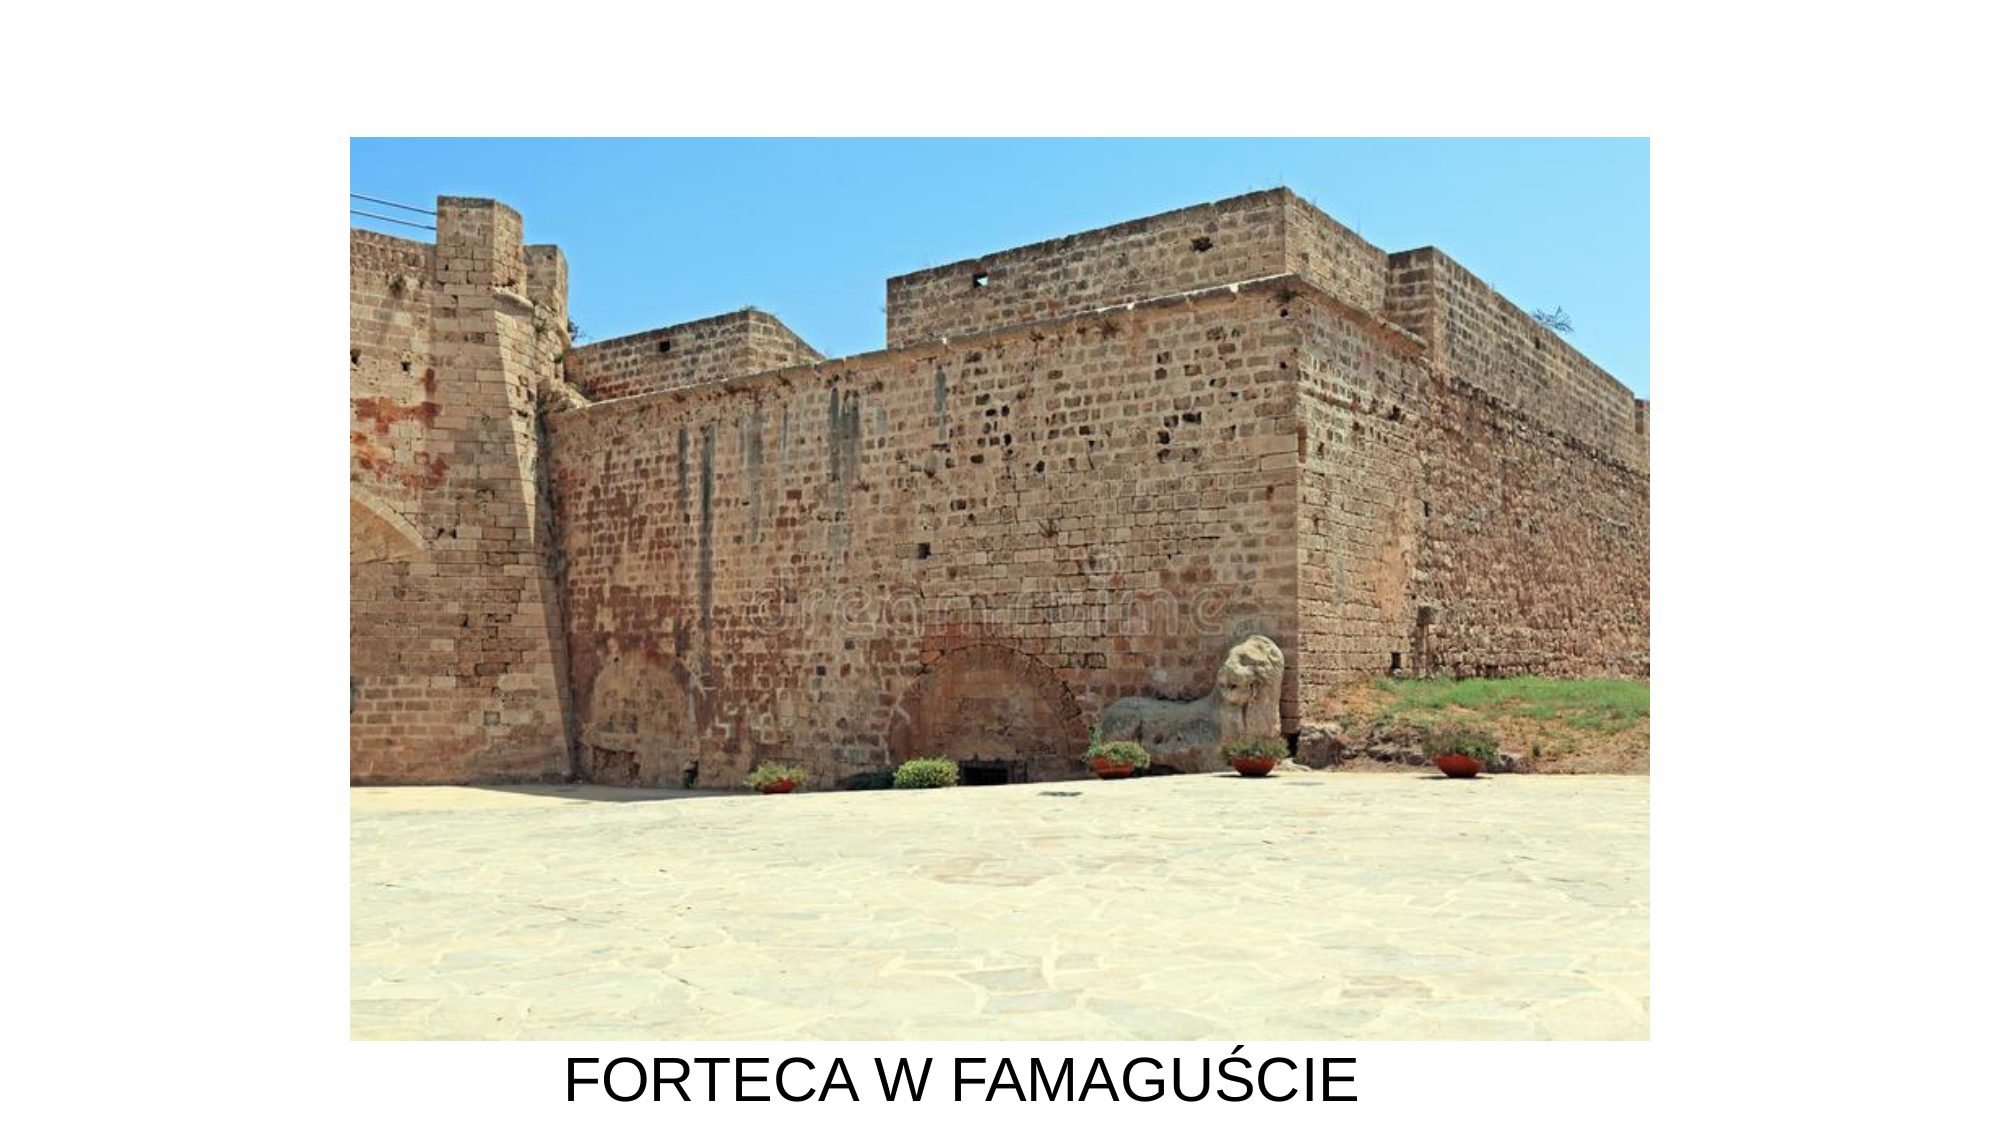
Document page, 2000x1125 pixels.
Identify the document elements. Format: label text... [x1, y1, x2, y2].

picture [350, 137, 1650, 1041]
text_box FORTECA W FAMAGUŚCIE [457, 1023, 1467, 1125]
